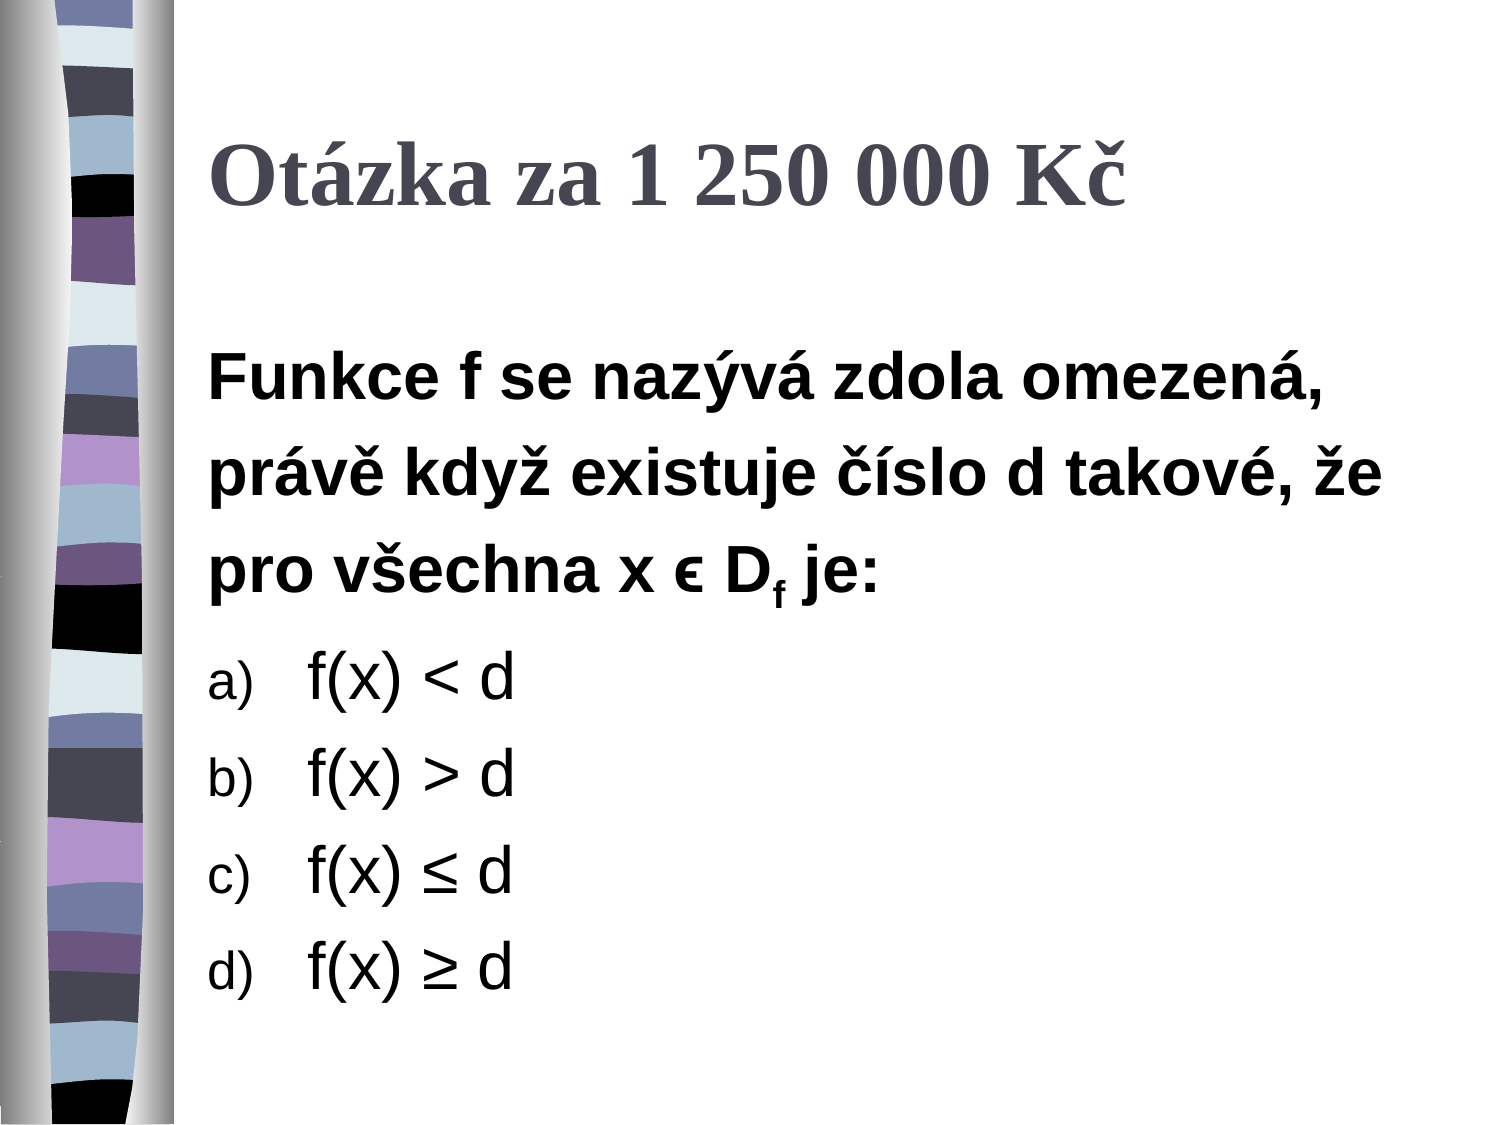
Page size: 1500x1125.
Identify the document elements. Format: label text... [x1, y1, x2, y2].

title Otázka za 1 250 000 Kč [192, 74, 1468, 263]
list Funkce f se nazývá zdola omezená, právě když existuje číslo d takové, že pro všechna x ϵ Df je: f(x) < d f(x) > d f(x) ≤ d f(x) ≥ d [192, 324, 1468, 1108]
